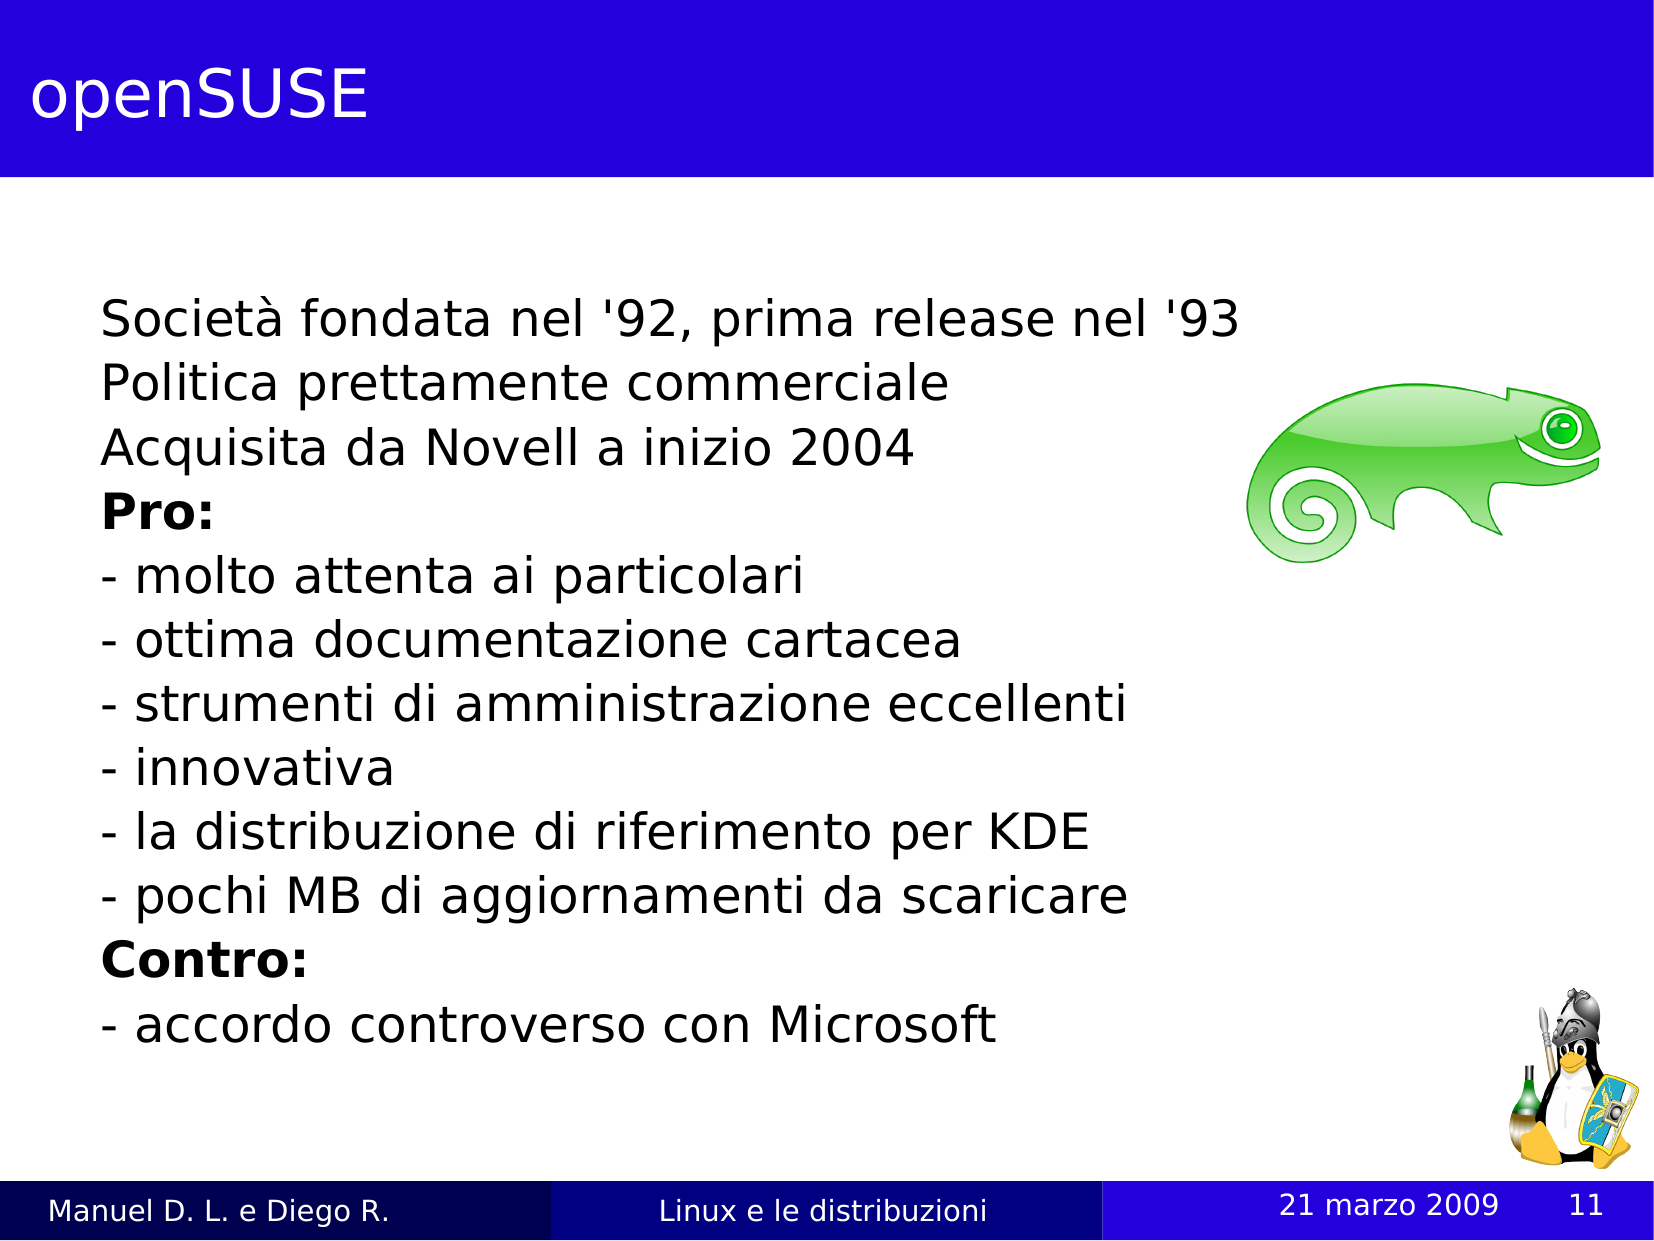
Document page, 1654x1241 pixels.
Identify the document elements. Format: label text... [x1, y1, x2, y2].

picture [1509, 988, 1639, 1169]
picture [1246, 383, 1601, 563]
title openSUSE [29, 0, 1518, 198]
list Società fondata nel '92, prima release nel '93 Politica prettamente commerciale Acquisita da Novell a inizio 2004 Pro: - molto attenta ai particolari - ottima documentazione cartacea - strumenti di amministrazione eccellenti - innovativa - la distribuzione di riferimento per KDE - pochi MB di aggiornamenti da scaricare Contro: - accordo controverso con Microsoft [82, 290, 1571, 1109]
